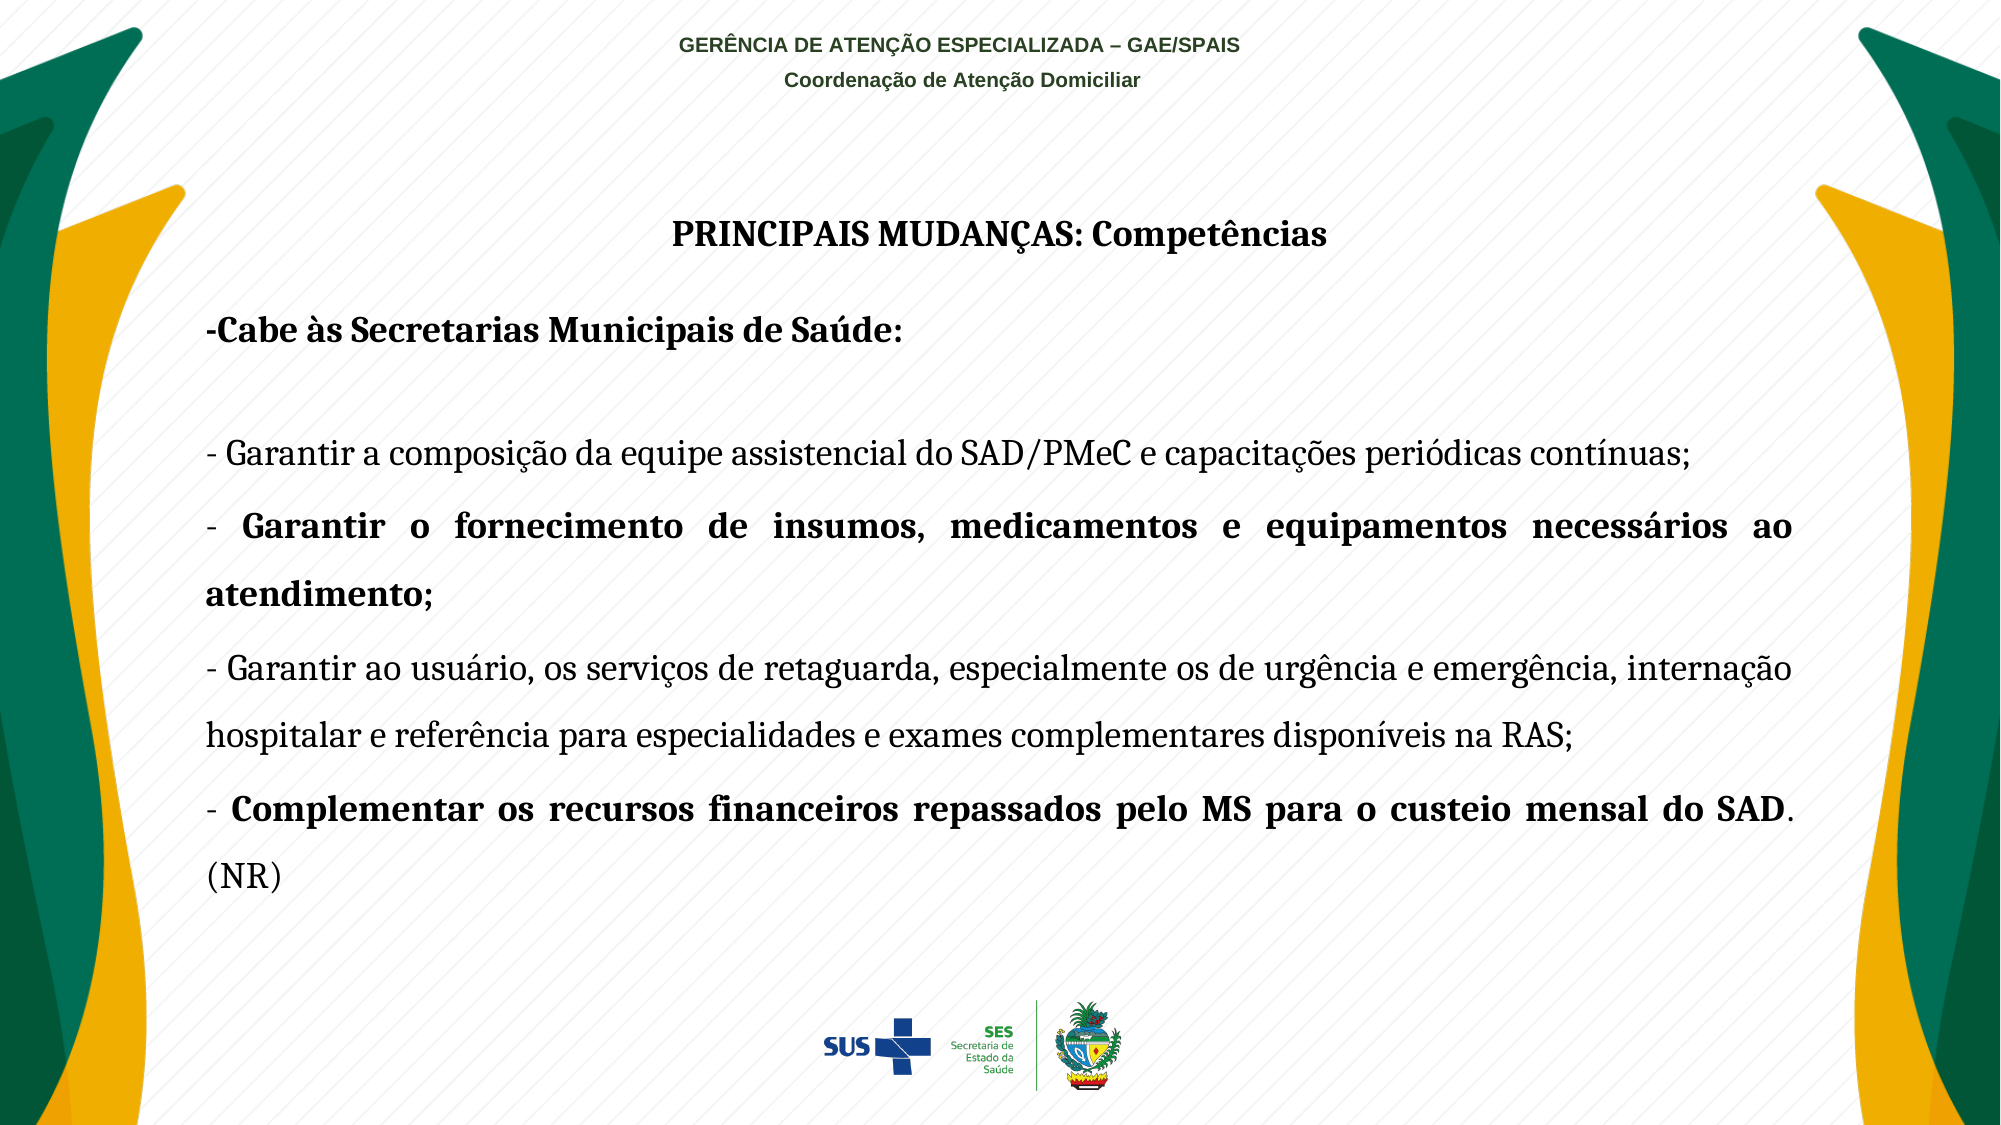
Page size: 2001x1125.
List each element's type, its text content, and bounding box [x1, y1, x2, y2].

picture [0, 0, 2001, 1125]
text_box PRINCIPAIS MUDANÇAS: Competências -Cabe às Secretarias Municipais de Saúde: - Garantir a composição da equipe assistencial do SAD/PMeC e capacitações periódicas contínuas; - Garantir o fornecimento de insumos, medicamentos e equipamentos necessários ao atendimento; - Garantir ao usuário, os serviços de retaguarda, especialmente os de urgência e emergência, internação hospitalar e referência para especialidades e exames complementares disponíveis na RAS; - Complementar os recursos financeiros repassados pelo MS para o custeio mensal do SAD. (NR) [190, 205, 1810, 965]
text_box GERÊNCIA DE ATENÇÃO ESPECIALIZADA – GAE/SPAIS Coordenação de Atenção Domiciliar [221, 24, 1698, 100]
